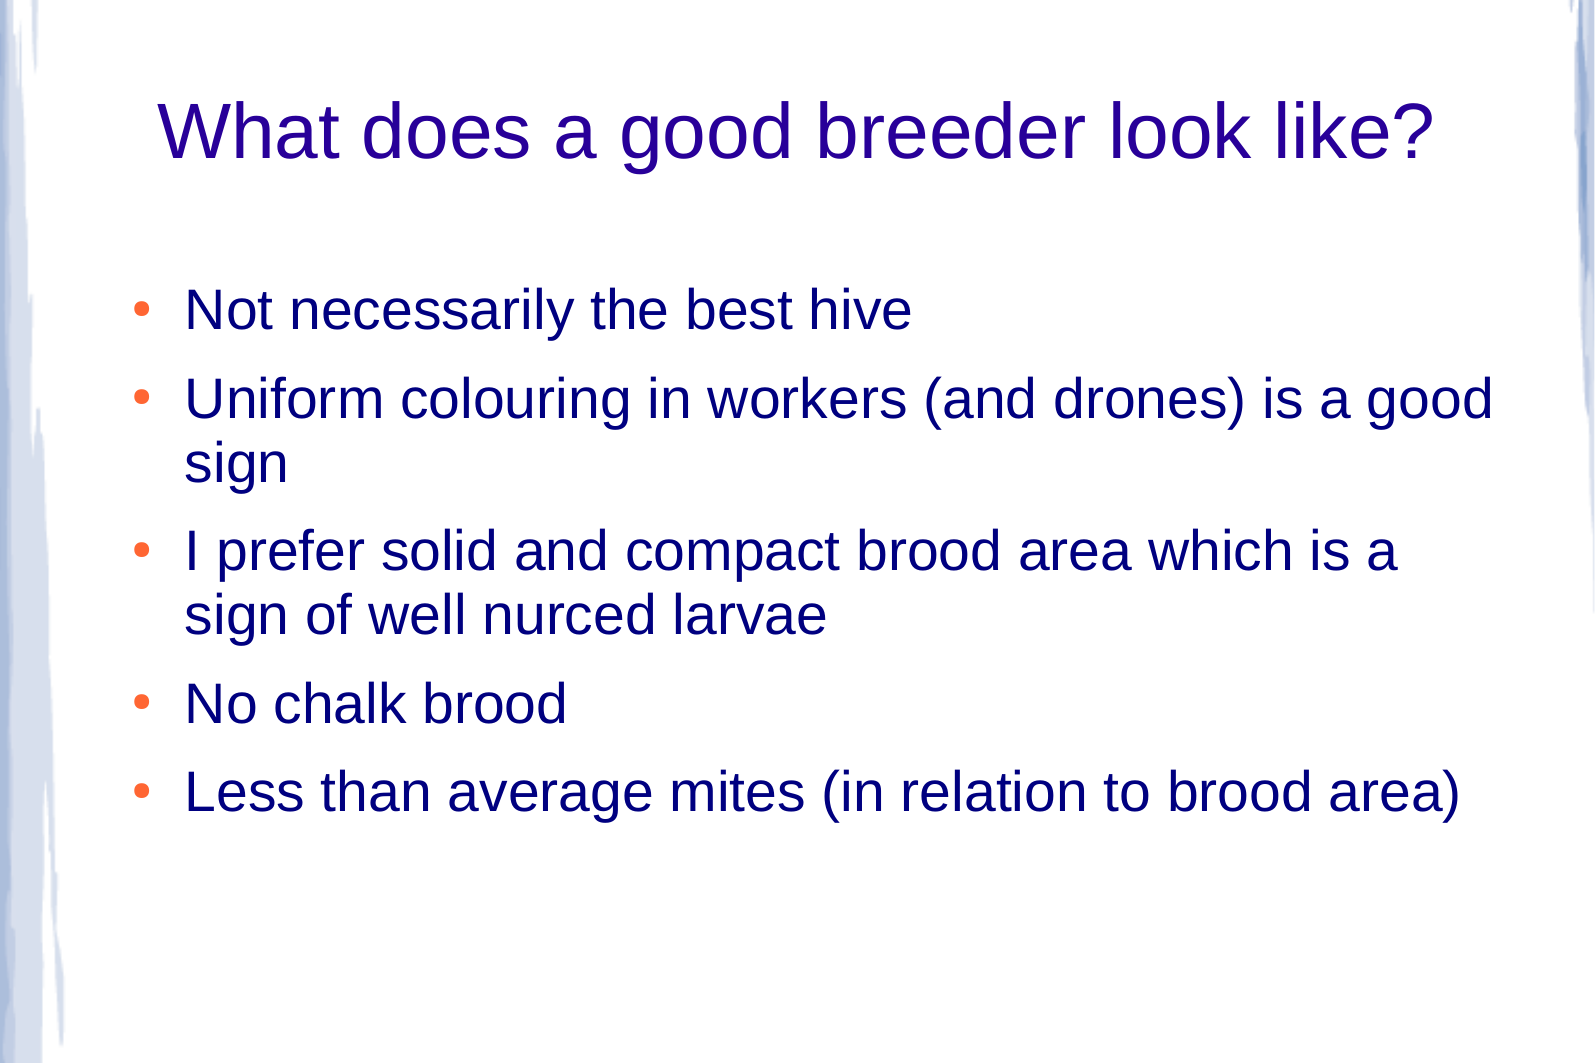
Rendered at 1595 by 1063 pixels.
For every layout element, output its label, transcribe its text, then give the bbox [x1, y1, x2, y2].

picture [0, 0, 1595, 1063]
list Not necessarily the best hive Uniform colouring in workers (and drones) is a good sign I prefer solid and compact brood area which is a sign of well nurced larvae No chalk brood Less than average mites (in relation to brood area) [113, 278, 1515, 861]
title What does a good breeder look like? [79, 42, 1515, 220]
